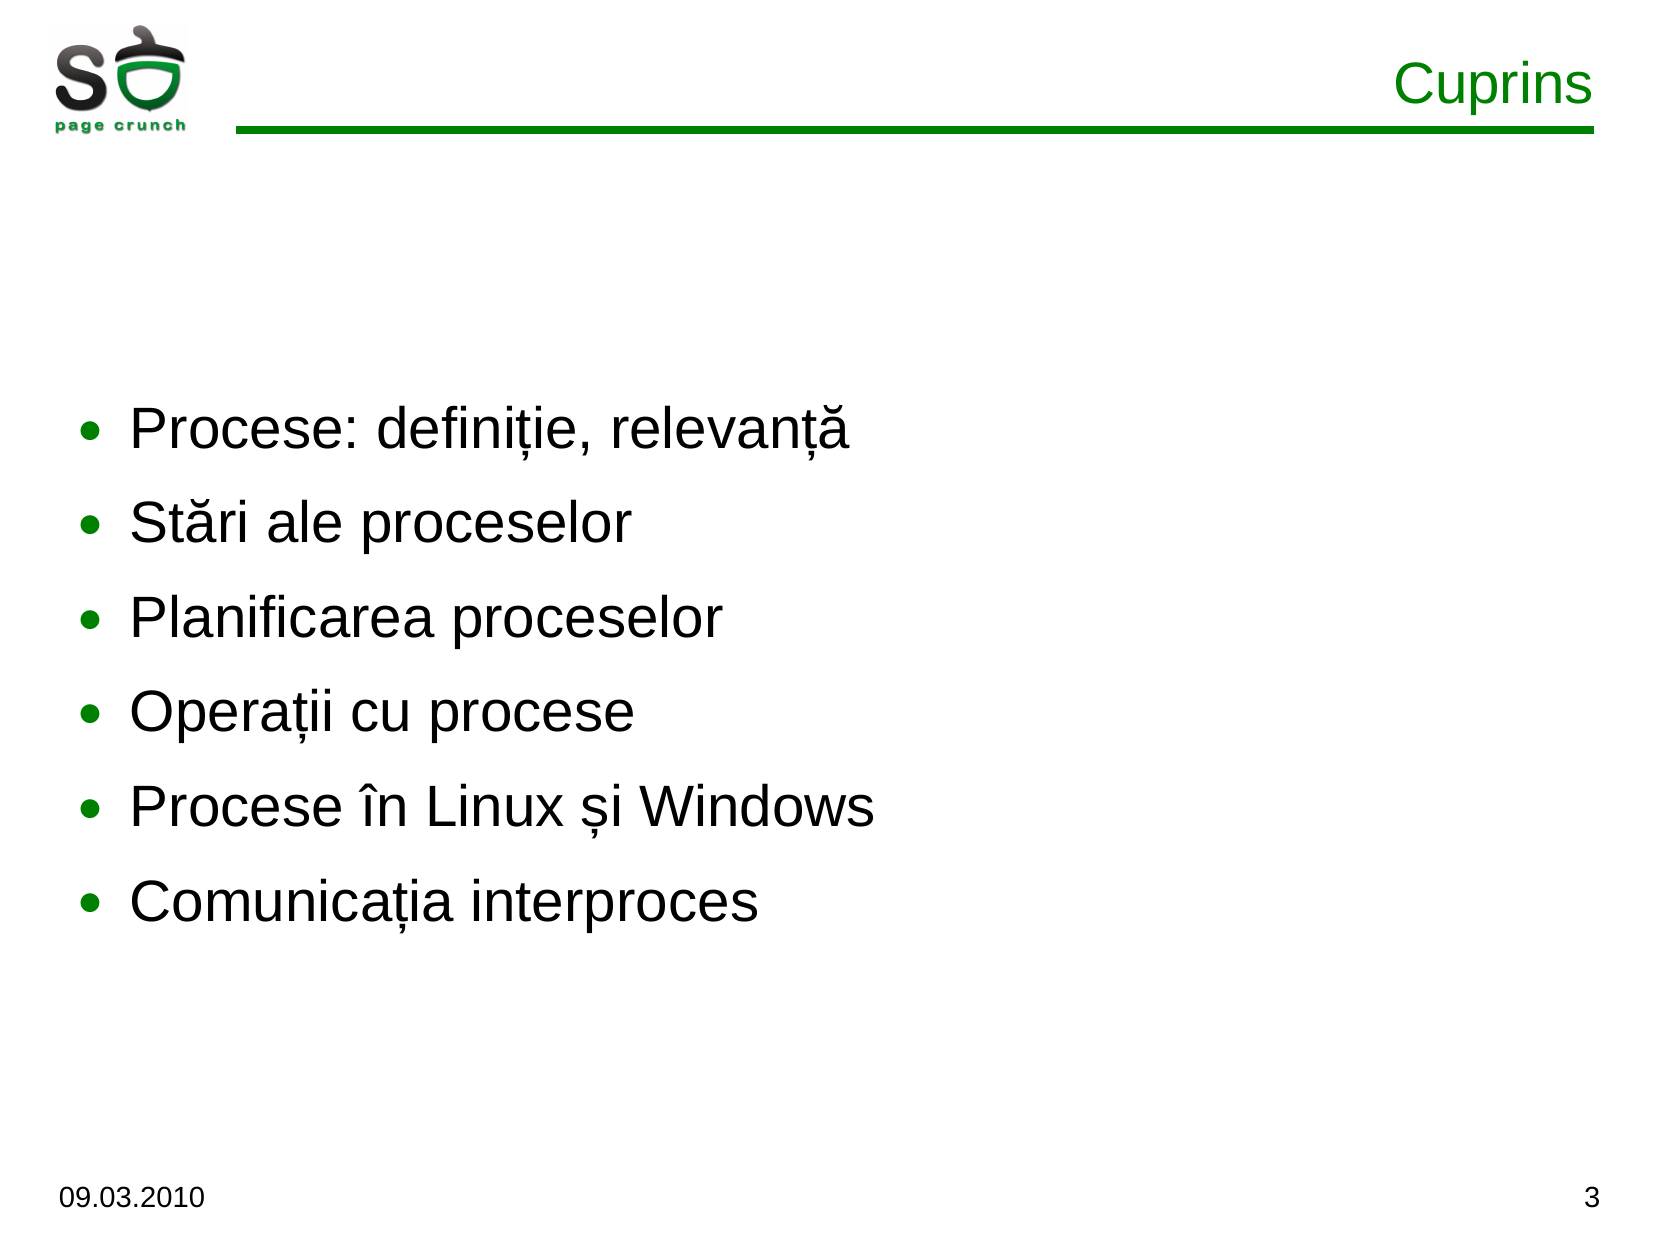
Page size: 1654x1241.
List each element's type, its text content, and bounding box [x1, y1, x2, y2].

title Cuprins [236, 49, 1595, 119]
list Procese: definiție, relevanță Stări ale proceselor Planificarea proceselor Operații cu procese Procese în Linux și Windows Comunicația interproces [59, 177, 1595, 1152]
picture [53, 23, 188, 136]
